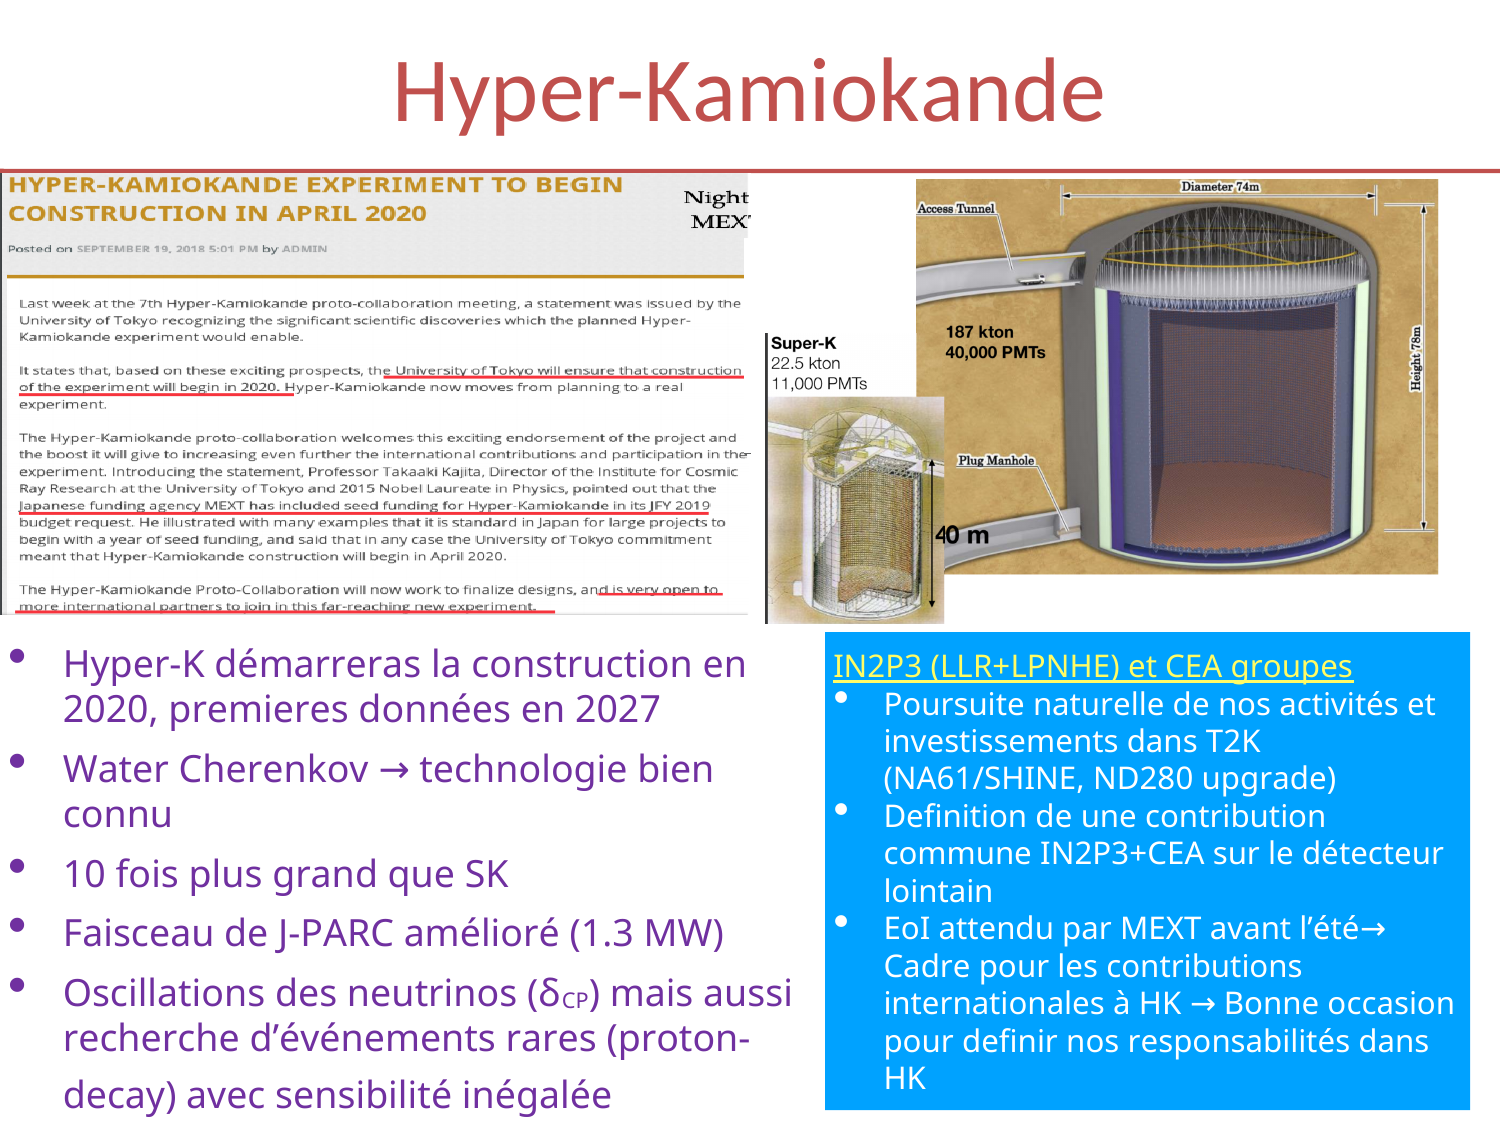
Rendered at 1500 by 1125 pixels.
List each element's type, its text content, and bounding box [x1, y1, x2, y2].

text_box IN2P3 (LLR+LPNHE) et CEA groupes Poursuite naturelle de nos activités et investissements dans T2K (NA61/SHINE, ND280 upgrade) Definition de une contribution commune IN2P3+CEA sur le détecteur lointain EoI attendu par MEXT avant l’été→ Cadre pour les contributions internationales à HK → Bonne occasion pour definir nos responsabilités dans HK [826, 632, 1471, 1111]
picture [0, 173, 751, 616]
picture [765, 179, 1439, 624]
text_box Hyper-K démarreras la construction en 2020, premieres données en 2027 Water Cherenkov → technologie bien connu 10 fois plus grand que SK Faisceau de J-PARC amélioré (1.3 MW) Oscillations des neutrinos (δCP) mais aussi recherche d’événements rares (proton-decay) avec sensibilité inégalée [0, 632, 826, 1125]
